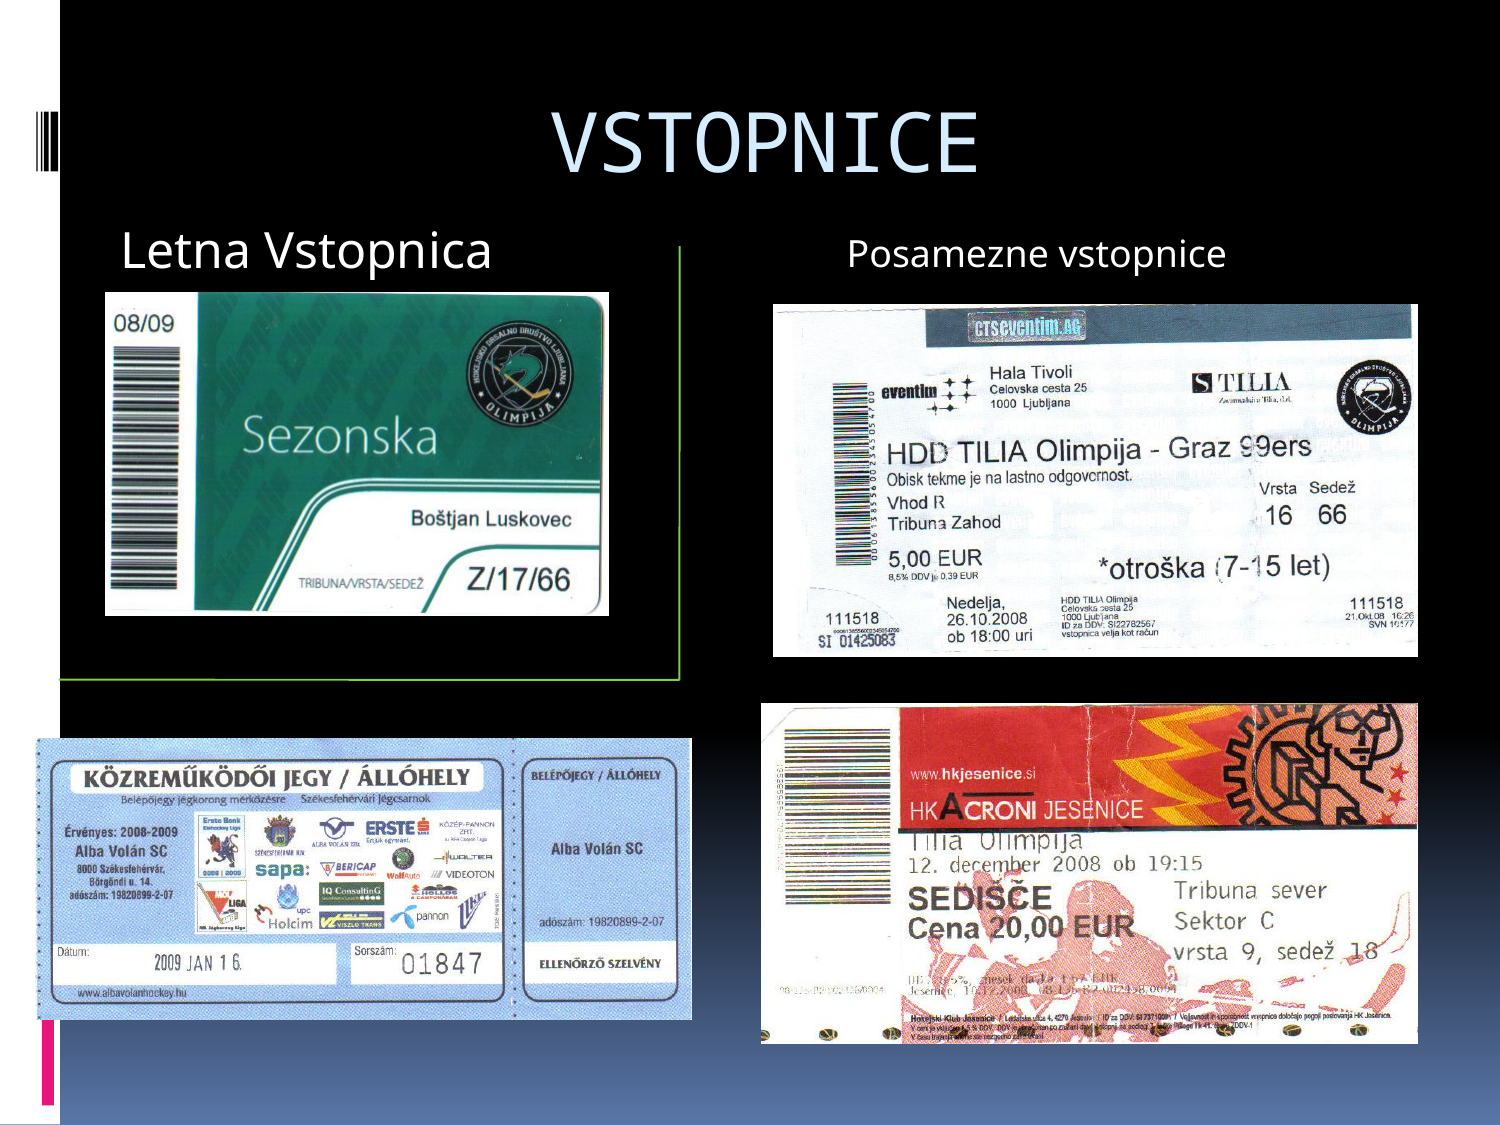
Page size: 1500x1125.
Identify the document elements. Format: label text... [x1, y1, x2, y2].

picture [761, 703, 1418, 1044]
text_box Posamezne vstopnice [831, 222, 1325, 283]
picture [773, 304, 1418, 657]
title VSTOPNICE [128, 82, 1404, 232]
picture [105, 292, 609, 616]
text_box Letna Vstopnica [105, 210, 598, 286]
picture [35, 738, 692, 1020]
